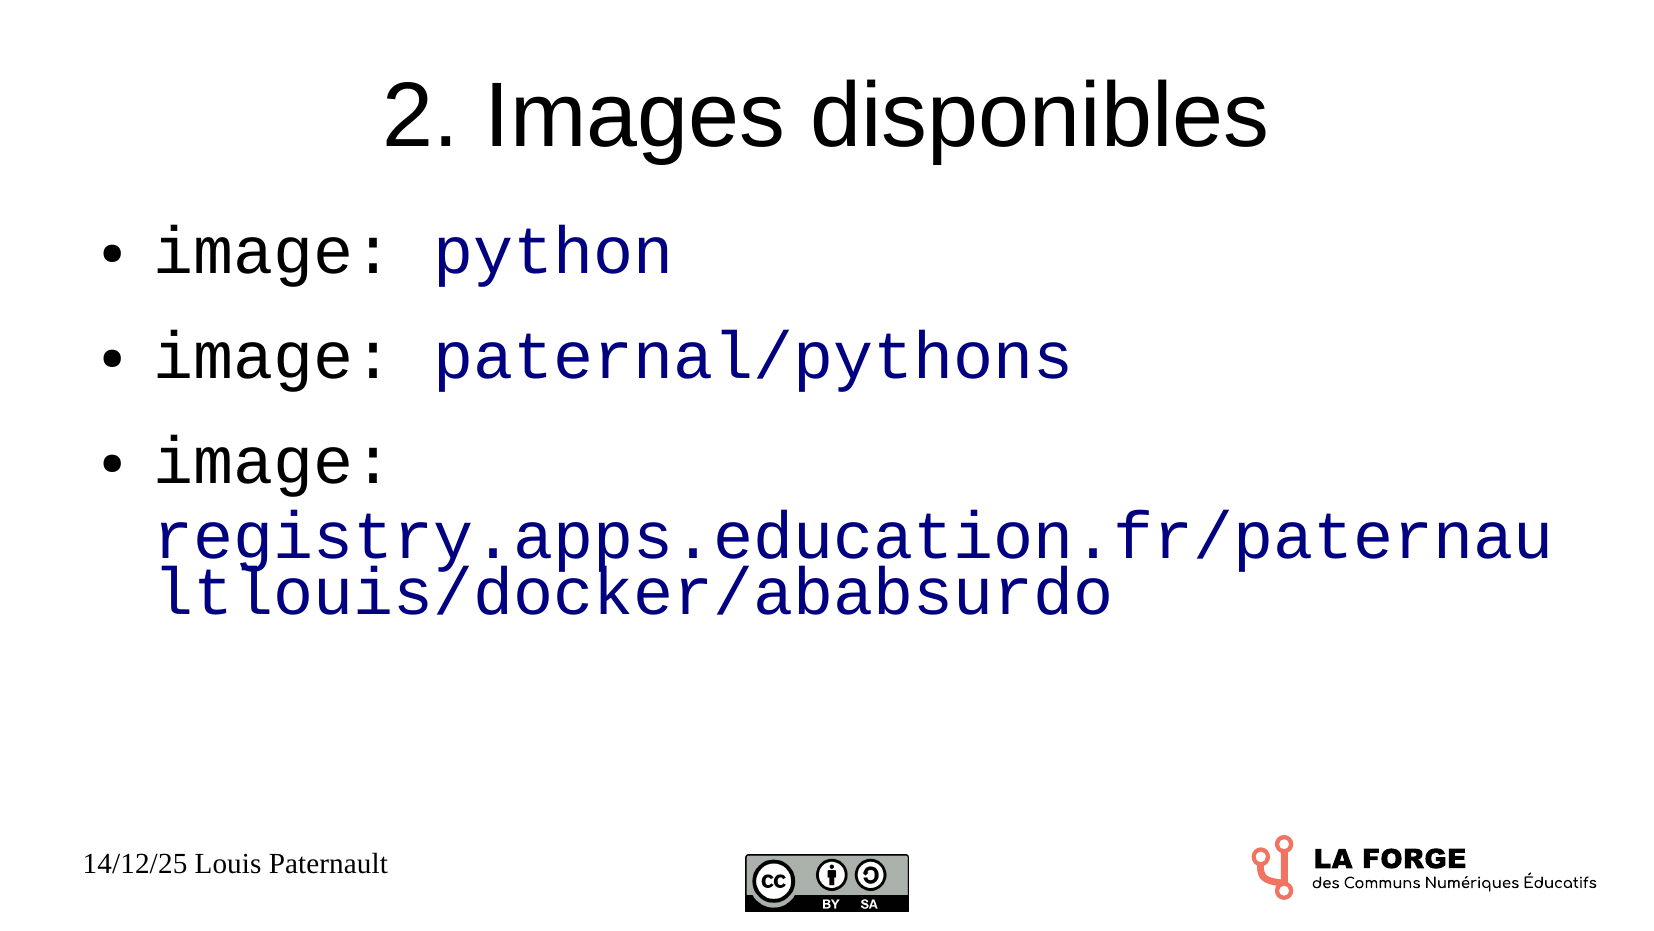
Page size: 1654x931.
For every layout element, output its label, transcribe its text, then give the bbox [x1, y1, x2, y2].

title 2. Images disponibles [82, 37, 1571, 193]
picture [745, 854, 909, 912]
list image: python image: paternal/pythons image: registry.apps.education.fr/paternaultlouis/docker/ababsurdo [82, 217, 1571, 758]
